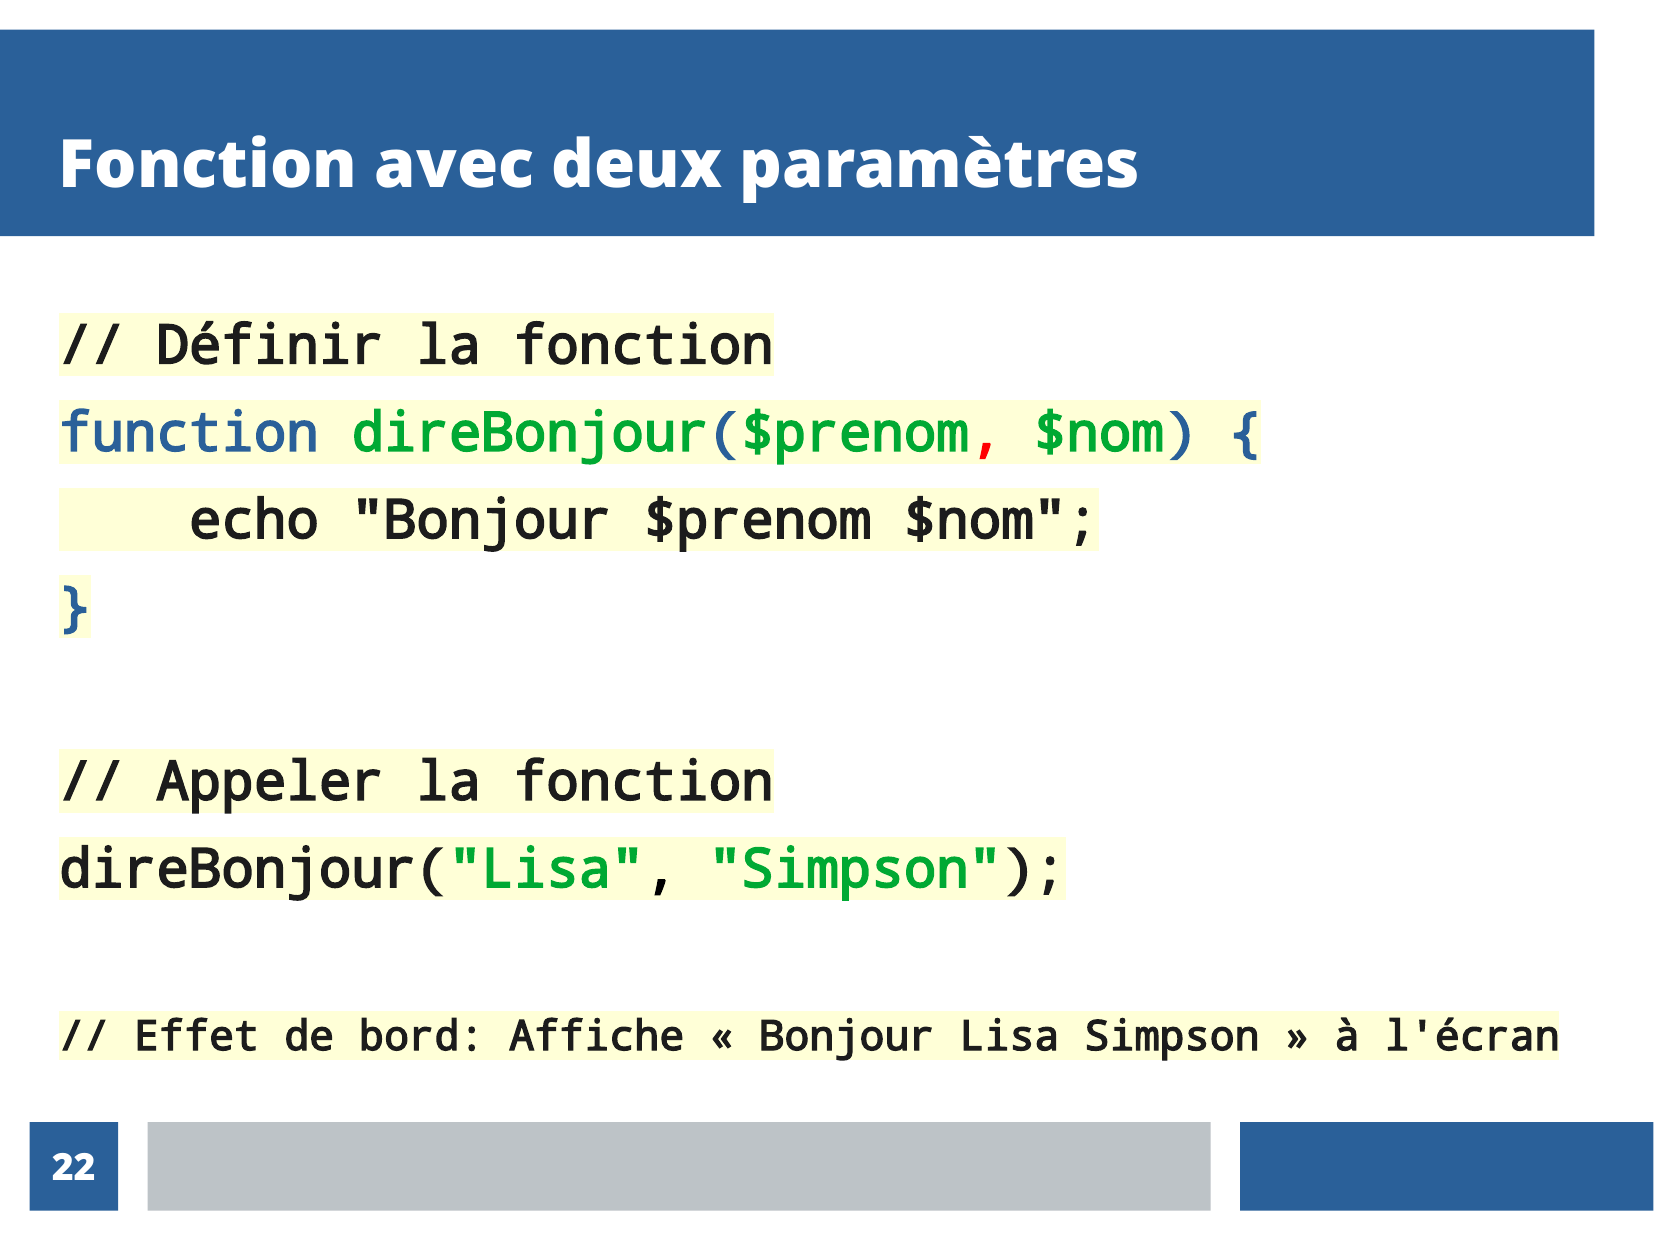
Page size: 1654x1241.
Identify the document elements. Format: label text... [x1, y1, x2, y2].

list // Définir la fonction function direBonjour($prenom, $nom) { echo "Bonjour $prenom $nom"; } // Appeler la fonction direBonjour("Lisa", "Simpson"); // Effet de bord: Affiche « Bonjour Lisa Simpson » à l'écran [59, 312, 1565, 1081]
title Fonction avec deux paramètres [59, 59, 1595, 207]
